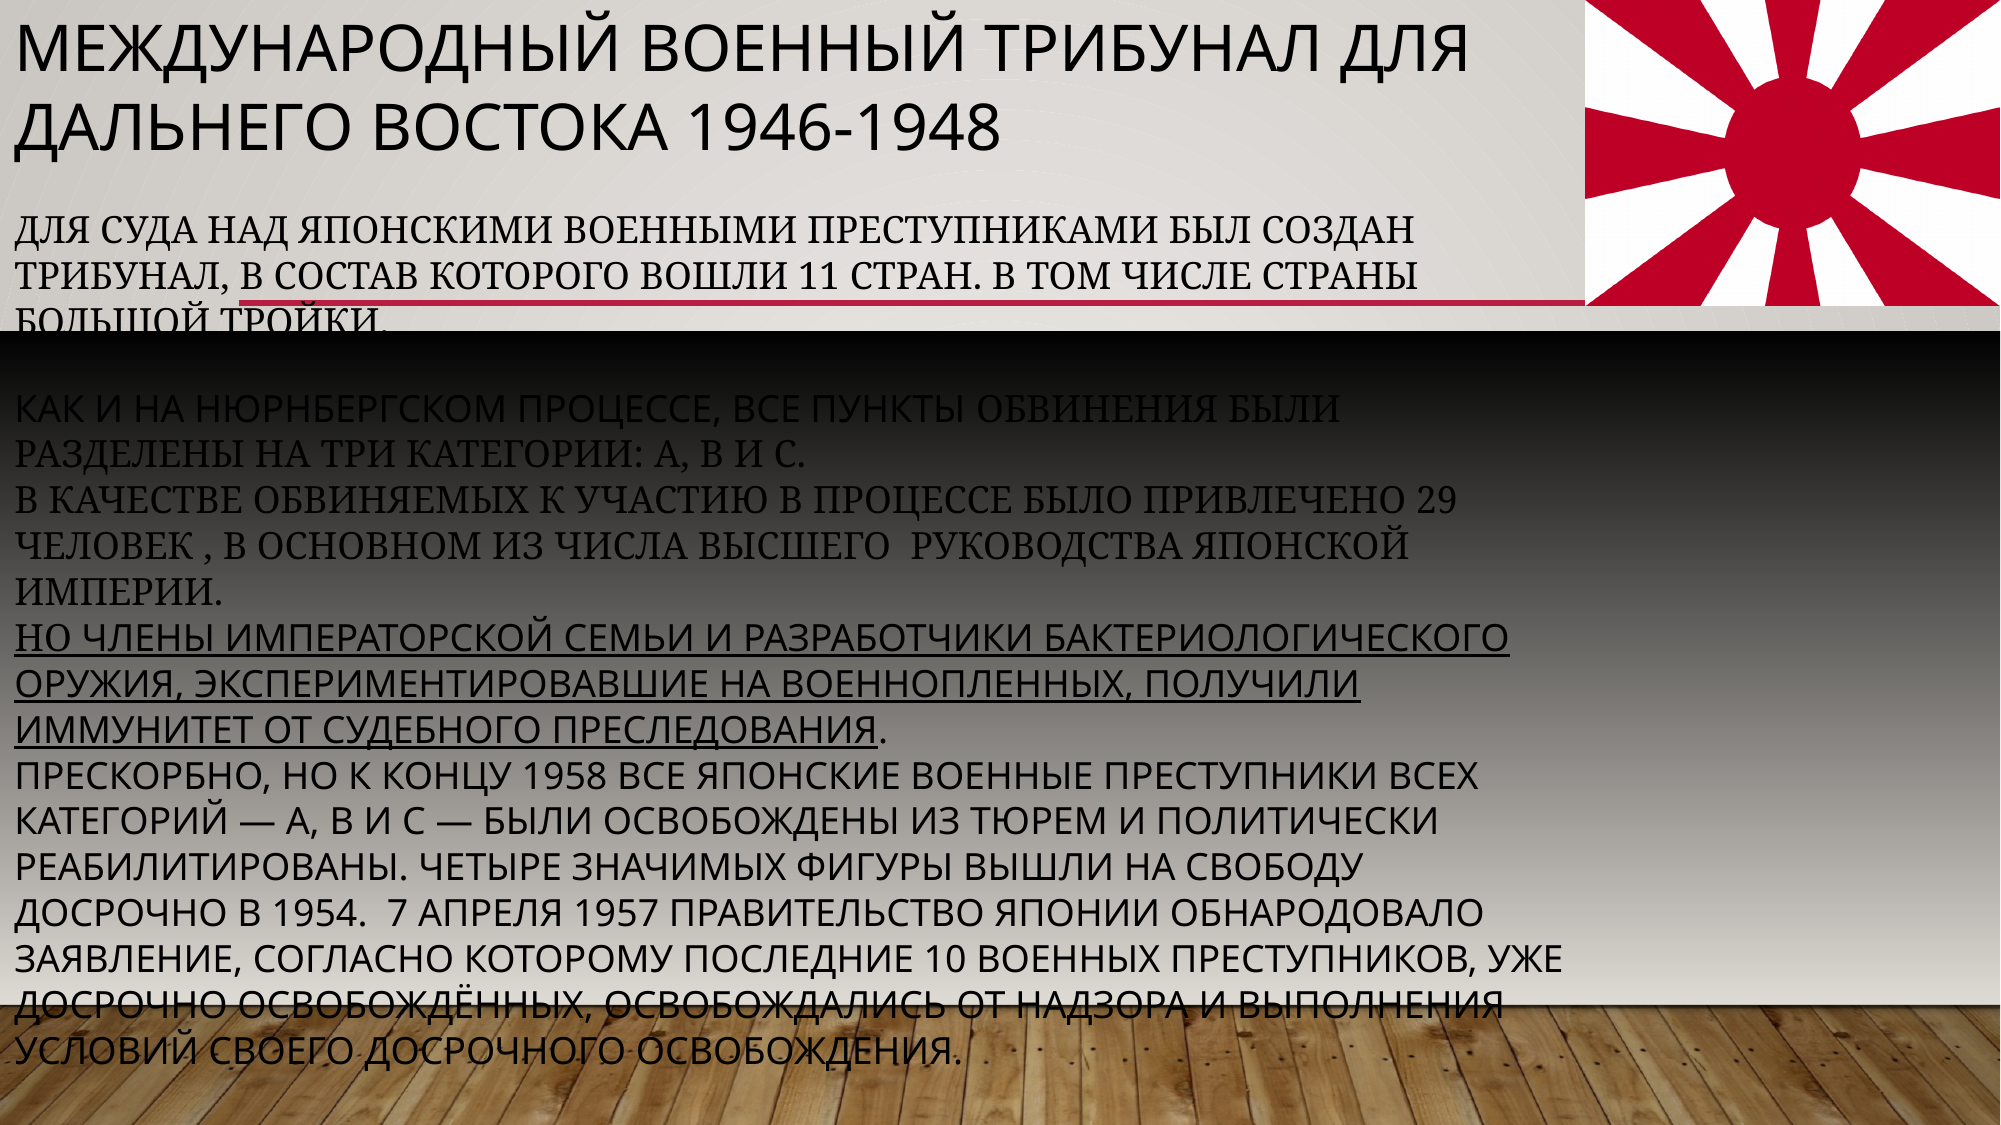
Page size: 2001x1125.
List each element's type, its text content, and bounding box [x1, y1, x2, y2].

title МЕЖДУНАРОДНЫЙ ВОЕННЫЙ ТРИБУНАЛ ДЛЯ ДАЛЬНЕГО ВОСТОКА 1946-1948 для суда над японскими военными прЕстуПниками был создан трибунал, в состав которого вошли 11 стран. В том числе страны бОльшой тройки. Как и на Нюрнбергском процессе, все пункты обвинения были разделены на три категории: А, В и С. В качестве обвиняемых к участию в процессе было привлечено 29 человек , В ОСНОВНОМ из числа высшего руководства Японской империи. НО Члены императорской семьи и разработчики бактериологического оружия, экспериментировавшие на военнопленных, получили иммунитет от судебного преследования. ПРЕСКОРБНО, НО К концу 1958 все японские военные преступники всех категорий — А, В и С — были освобождены из тюрем и политически реабилитированы. Четыре значимых фигуры вышли на свободу досрочно в 1954. 7 апреля 1957 правительство Японии обнародовало заявление, согласно которому последние 10 военных преступников, уже досрочно освобождённых, освобождались от надзора и выполнения условий своего досрочного освобождения. [0, 0, 1587, 1090]
picture [1585, 0, 2000, 306]
